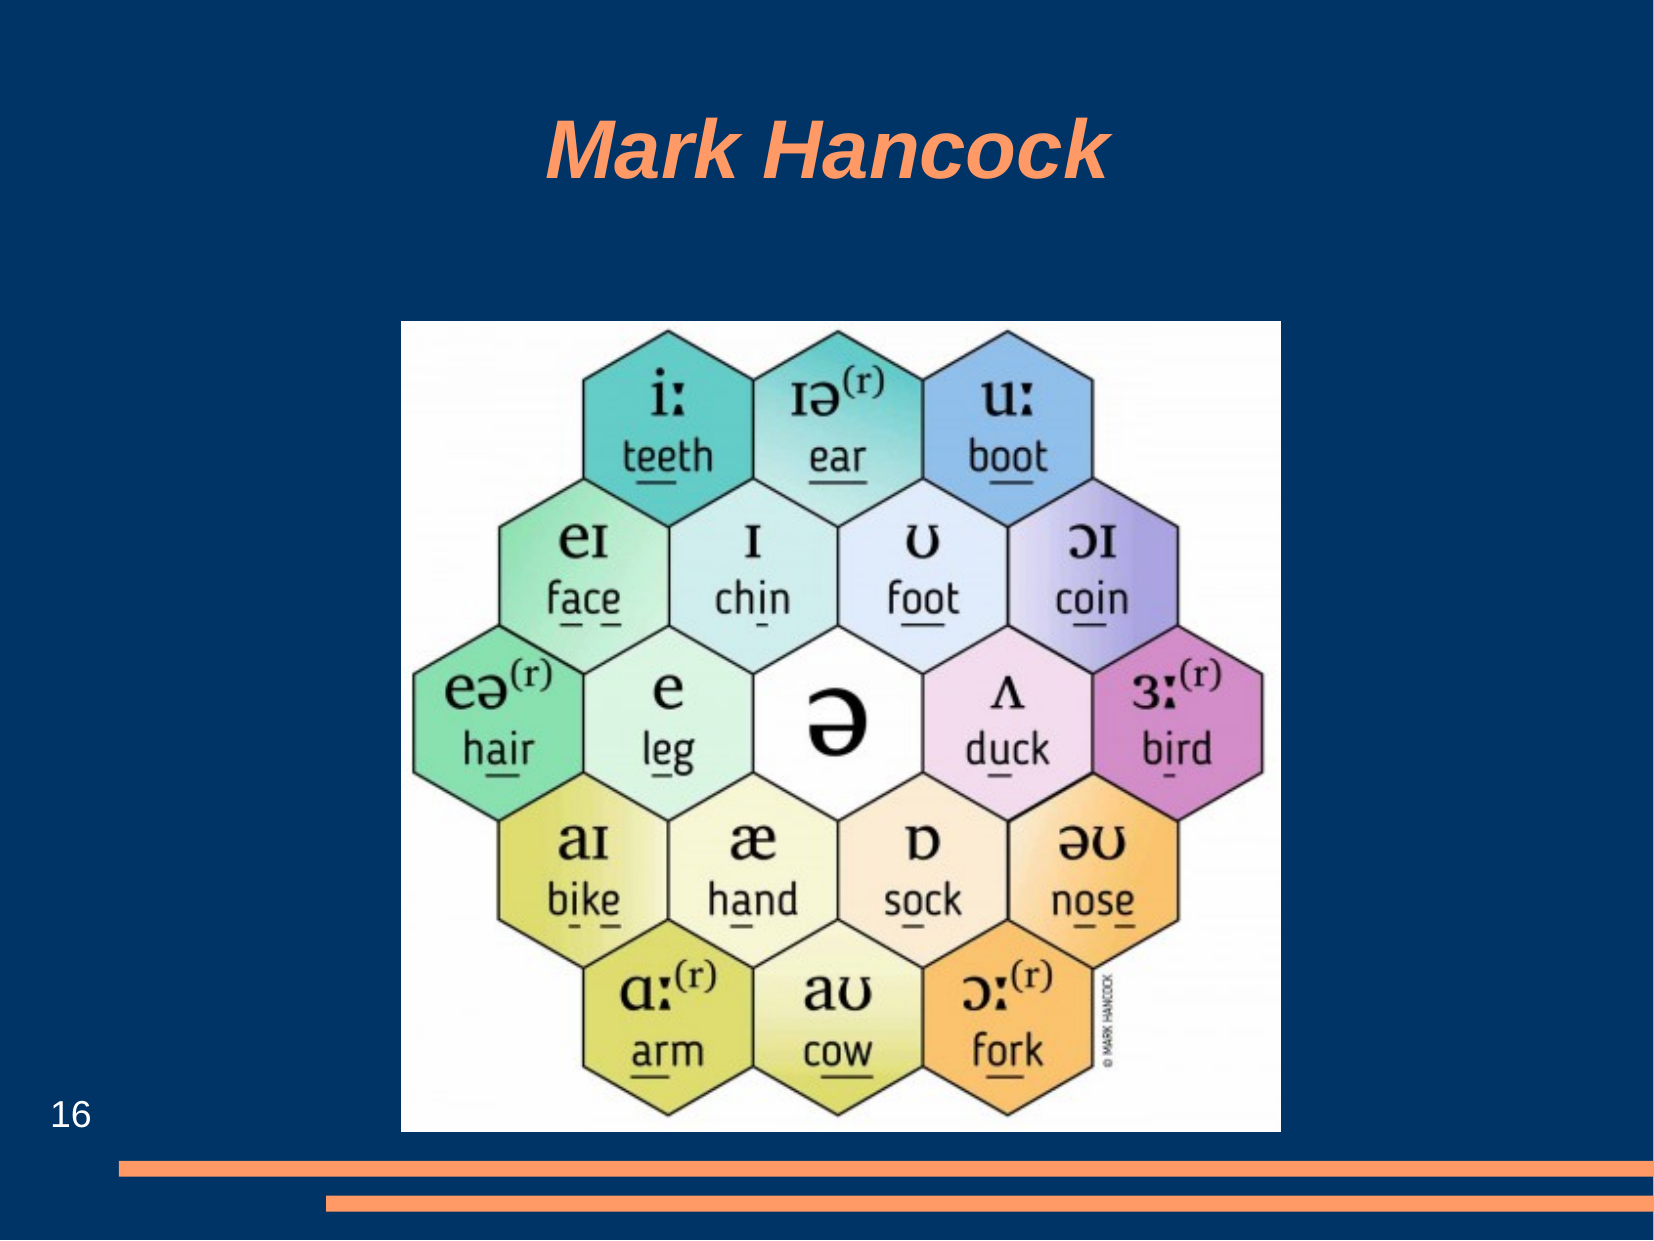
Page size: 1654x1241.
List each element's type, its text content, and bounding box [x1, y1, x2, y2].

title Mark Hancock [121, 46, 1534, 254]
picture [401, 321, 1281, 1132]
